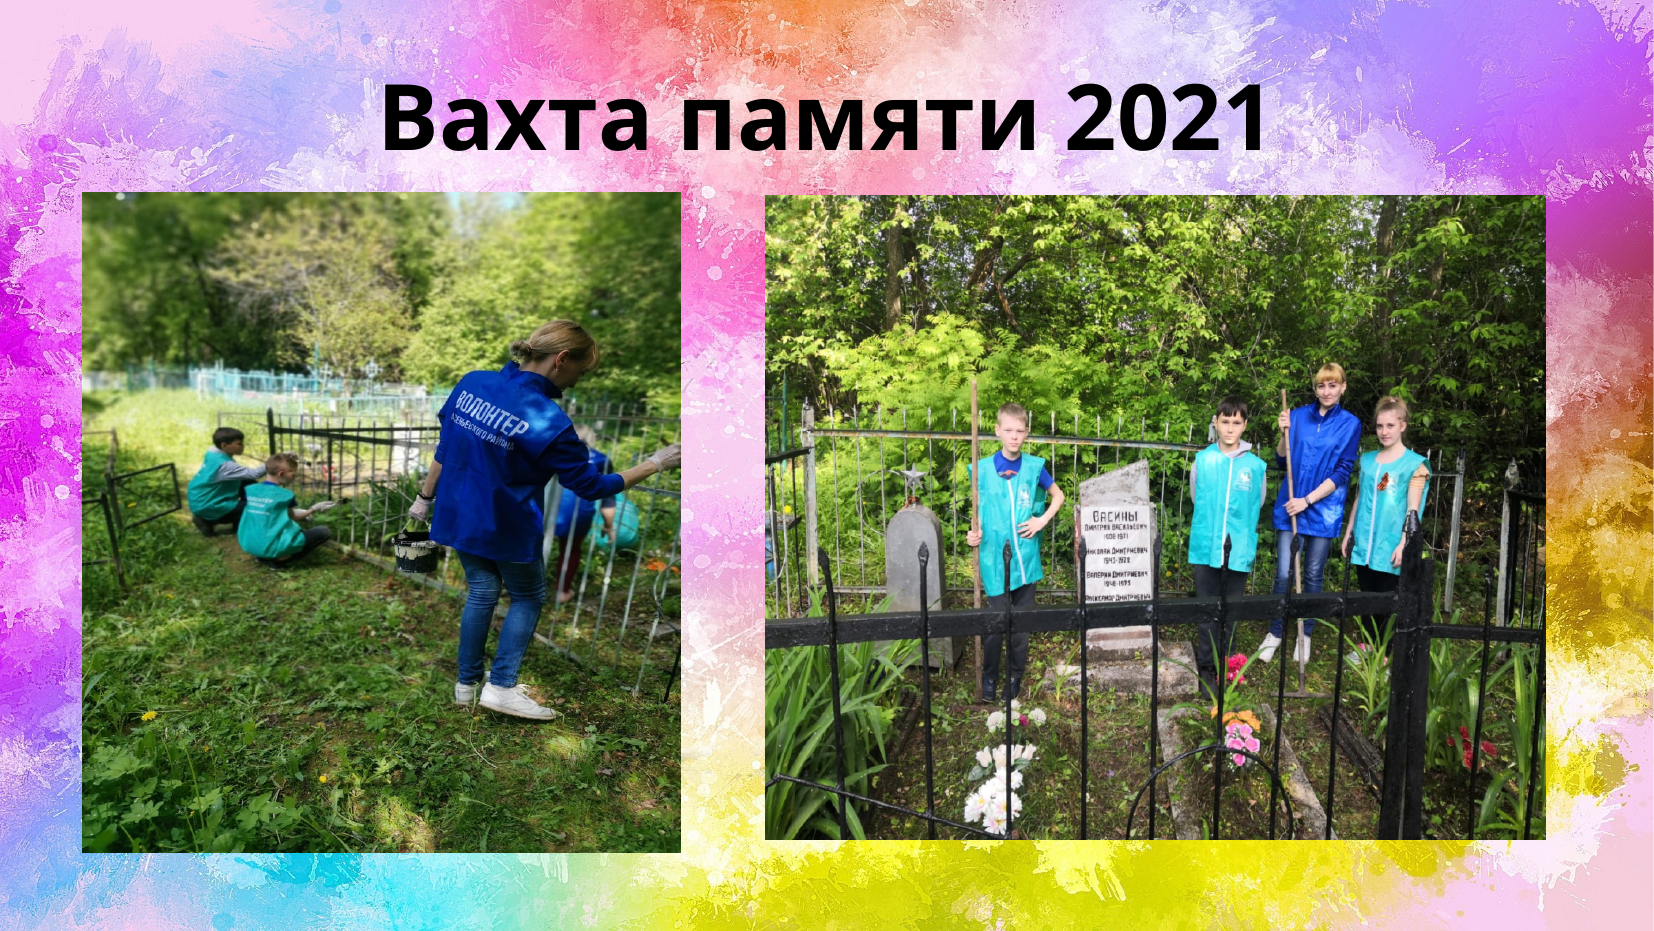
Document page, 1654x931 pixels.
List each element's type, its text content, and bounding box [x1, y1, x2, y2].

title Вахта памяти 2021 [82, 37, 1571, 193]
picture [0, 0, 1654, 931]
